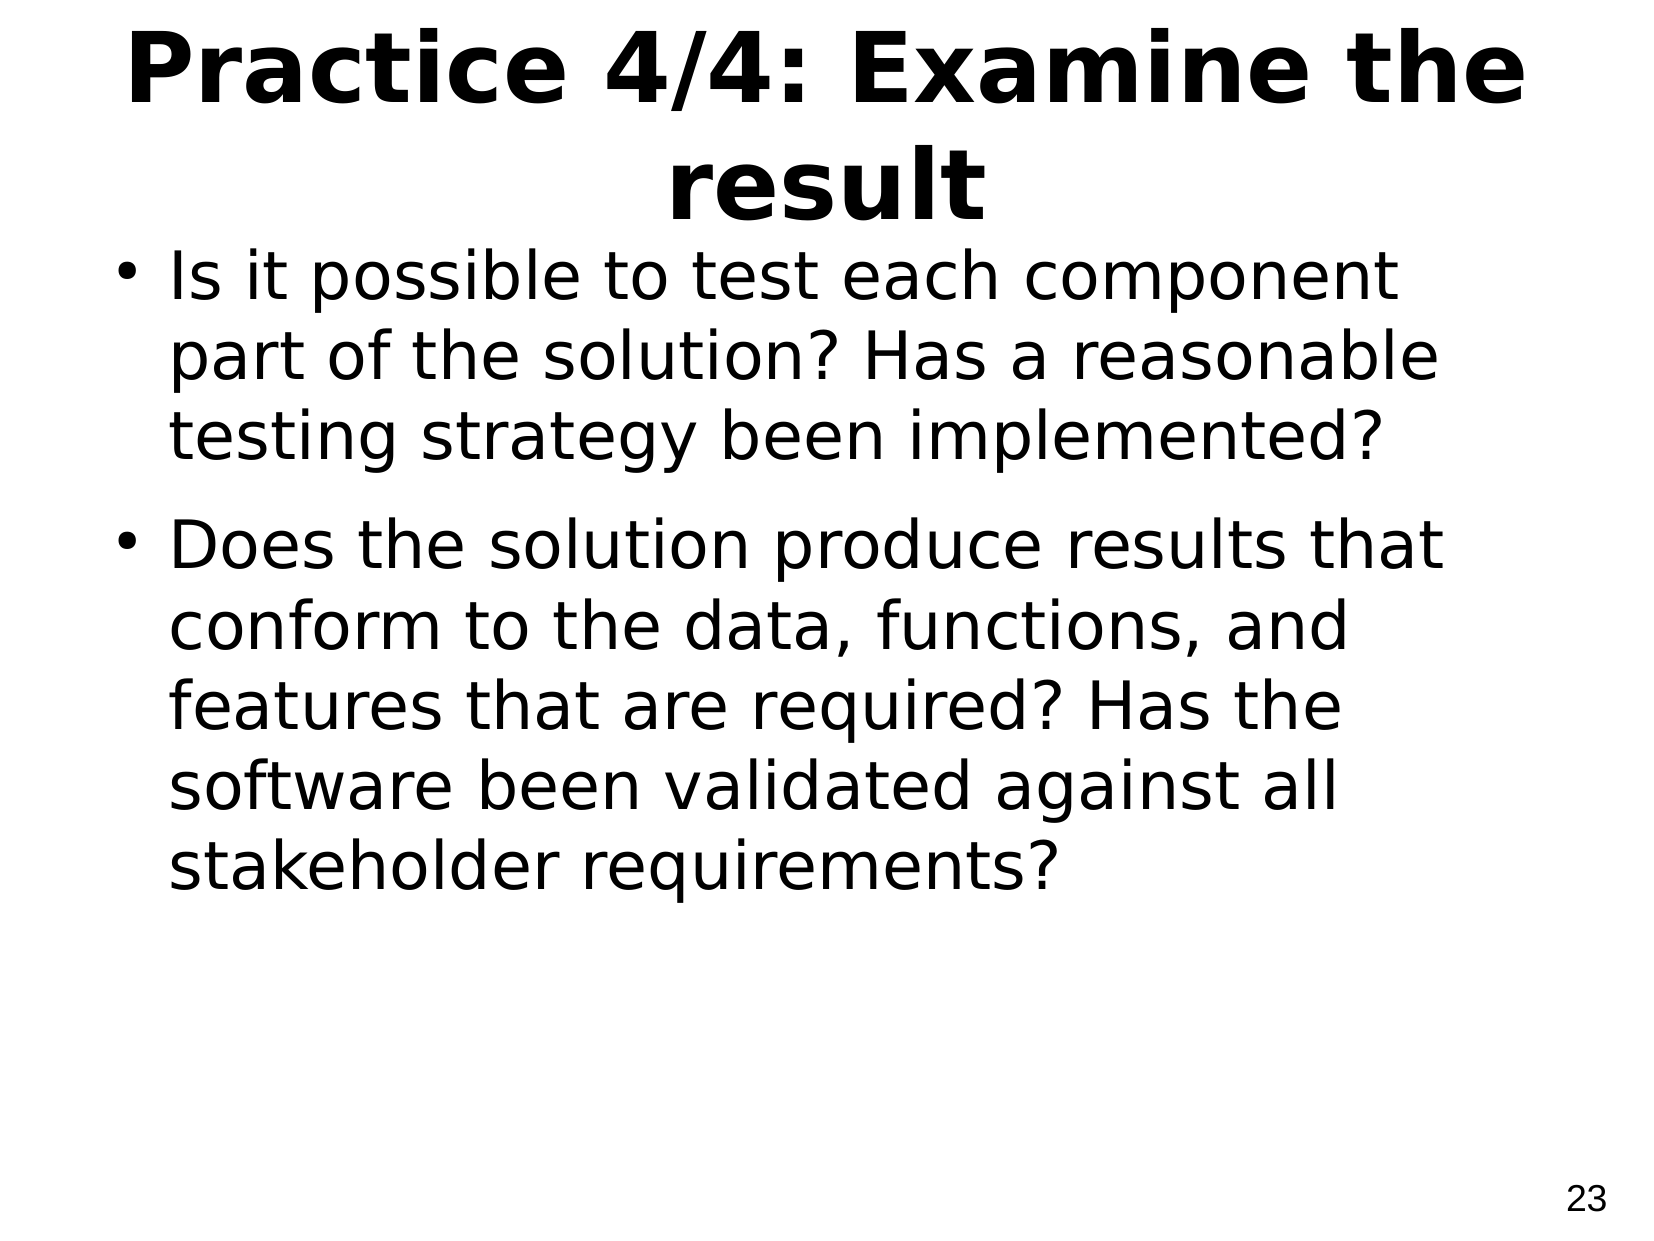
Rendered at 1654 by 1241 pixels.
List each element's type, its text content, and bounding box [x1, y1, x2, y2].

list Is it possible to test each component part of the solution? Has a reasonable testing strategy been implemented? Does the solution produce results that conform to the data, functions, and features that are required? Has the software been validated against all stakeholder requirements? [82, 225, 1538, 1186]
title Practice 4/4: Examine the result [82, 49, 1571, 196]
